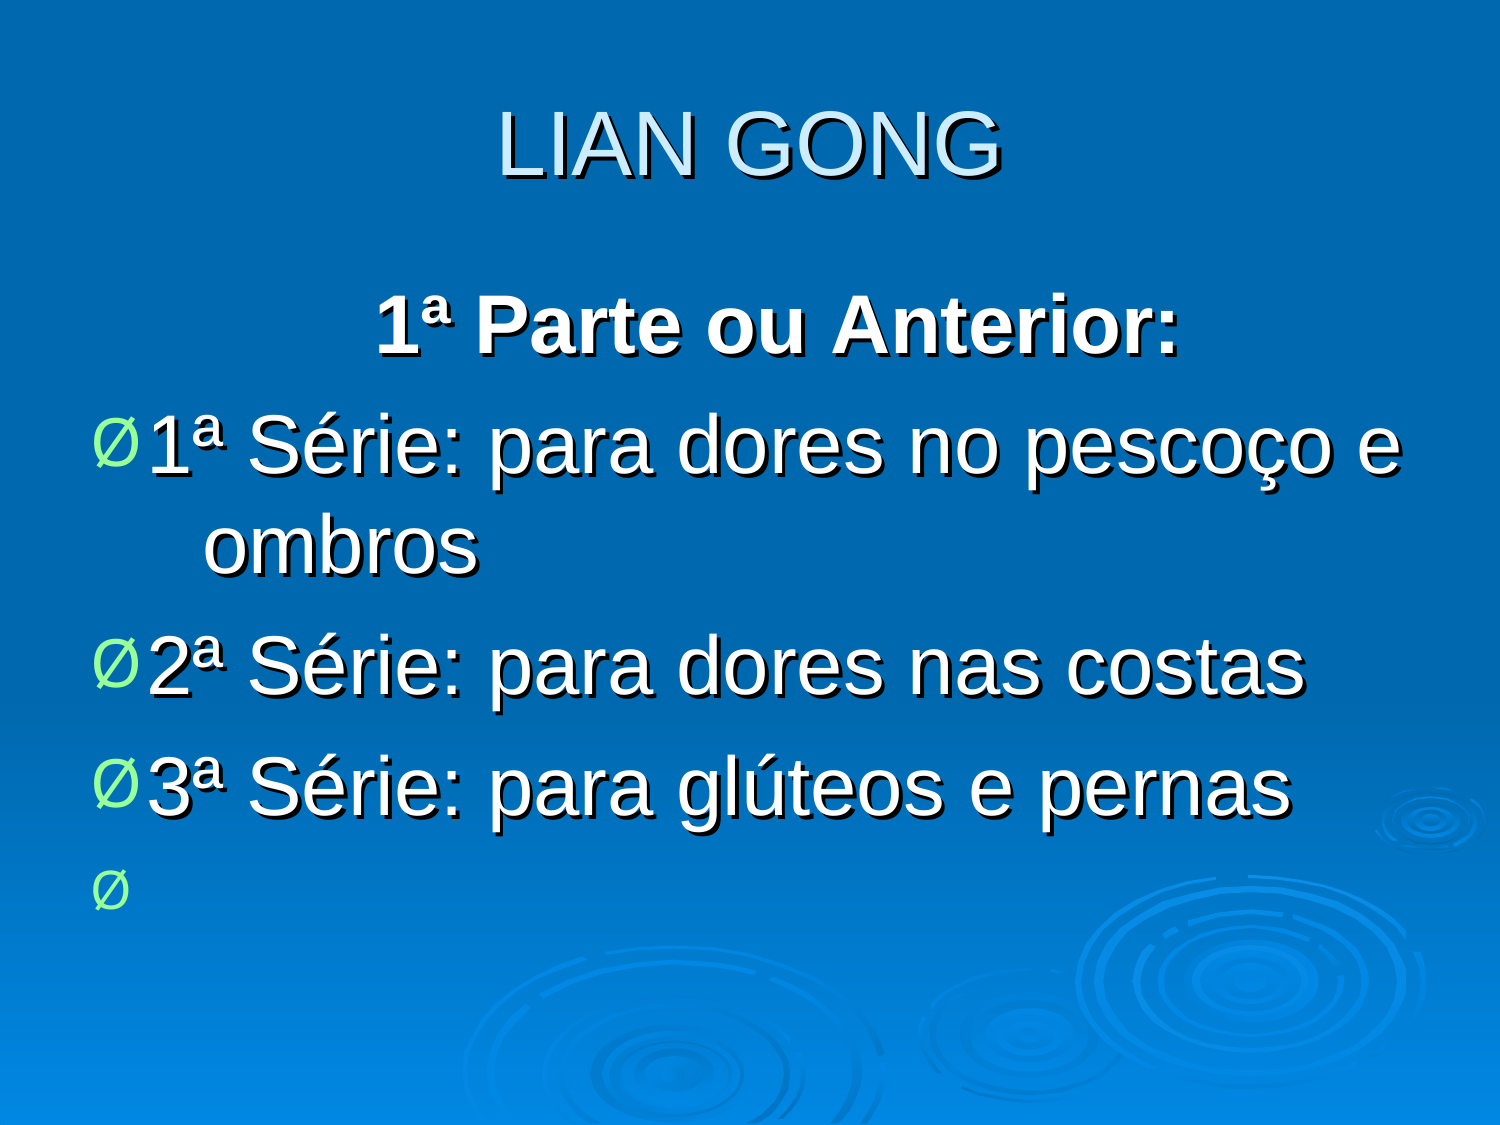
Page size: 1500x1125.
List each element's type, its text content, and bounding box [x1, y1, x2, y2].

list 1ª Parte ou Anterior: 1ª Série: para dores no pescoço e ombros 2ª Série: para dores nas costas 3ª Série: para glúteos e pernas [75, 262, 1426, 1005]
title LIAN GONG [75, 45, 1426, 233]
